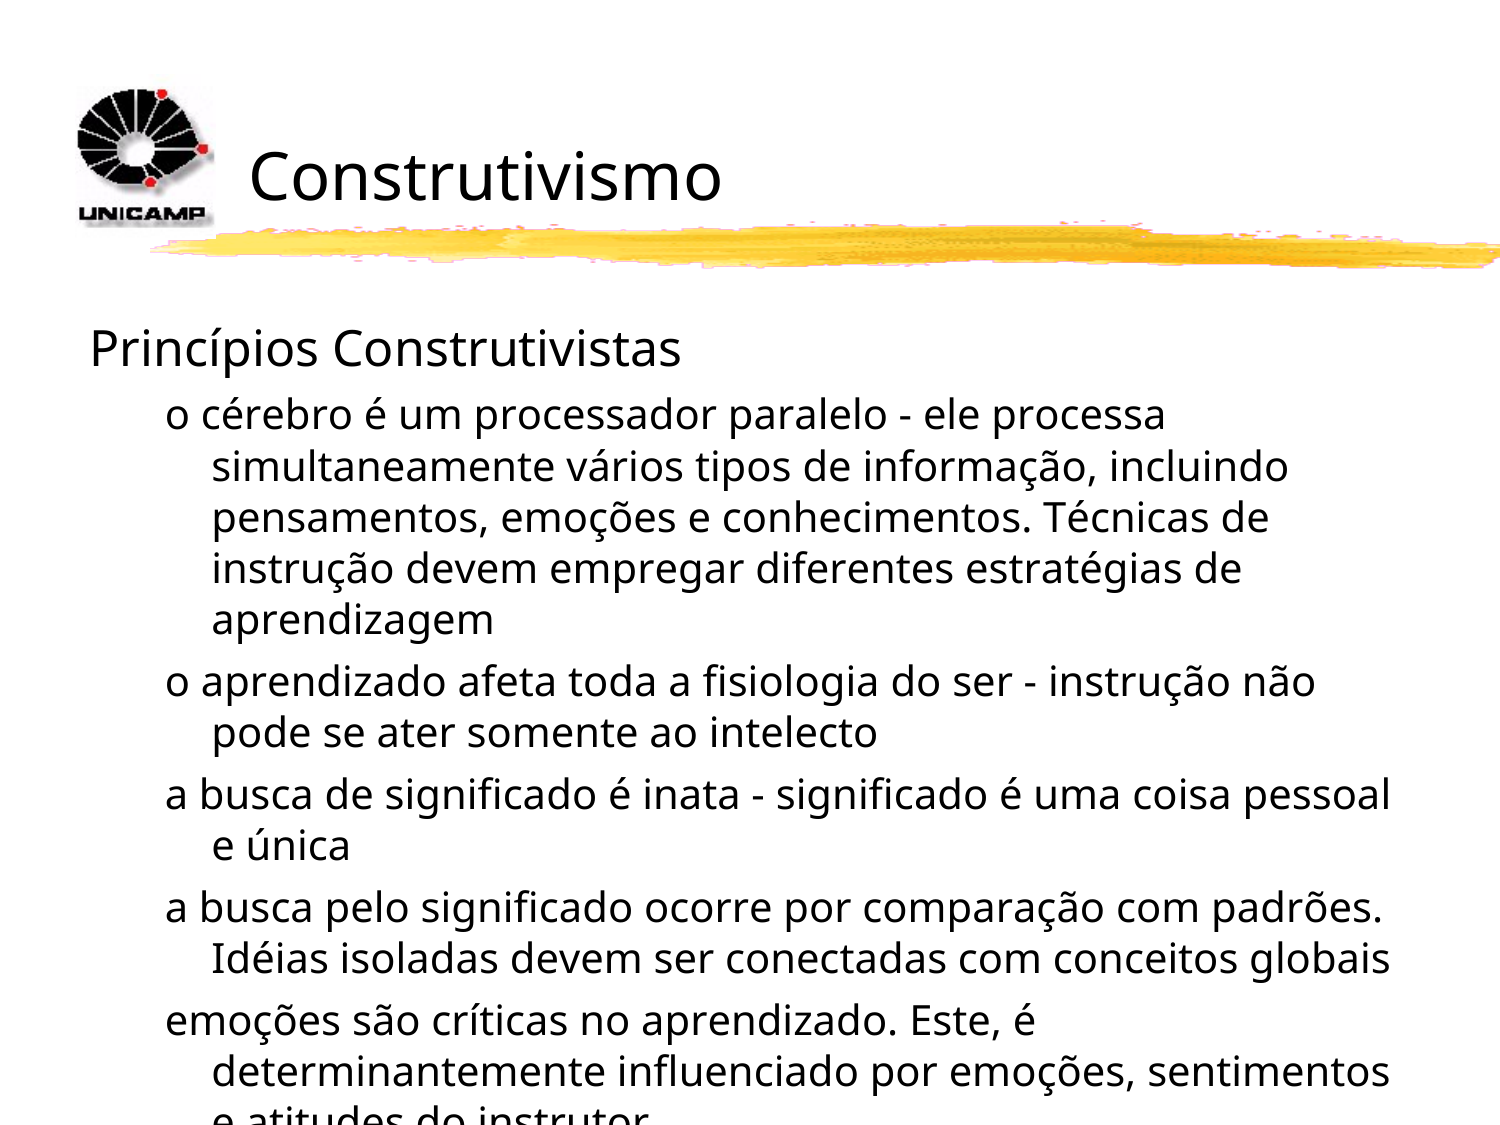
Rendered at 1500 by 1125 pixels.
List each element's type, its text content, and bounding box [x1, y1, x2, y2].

picture [75, 74, 1500, 279]
title Construtivismo [233, 37, 1434, 225]
list Princípios Construtivistas o cérebro é um processador paralelo - ele processa simultaneamente vários tipos de informação, incluindo pensamentos, emoções e conhecimentos. Técnicas de instrução devem empregar diferentes estratégias de aprendizagem o aprendizado afeta toda a fisiologia do ser - instrução não pode se ater somente ao intelecto a busca de significado é inata - significado é uma coisa pessoal e única a busca pelo significado ocorre por comparação com padrões. Idéias isoladas devem ser conectadas com conceitos globais emoções são críticas no aprendizado. Este, é determinantemente influenciado por emoções, sentimentos e atitudes do instrutor o cérebro processa partes e o todo simultaneamente [74, 309, 1417, 1071]
